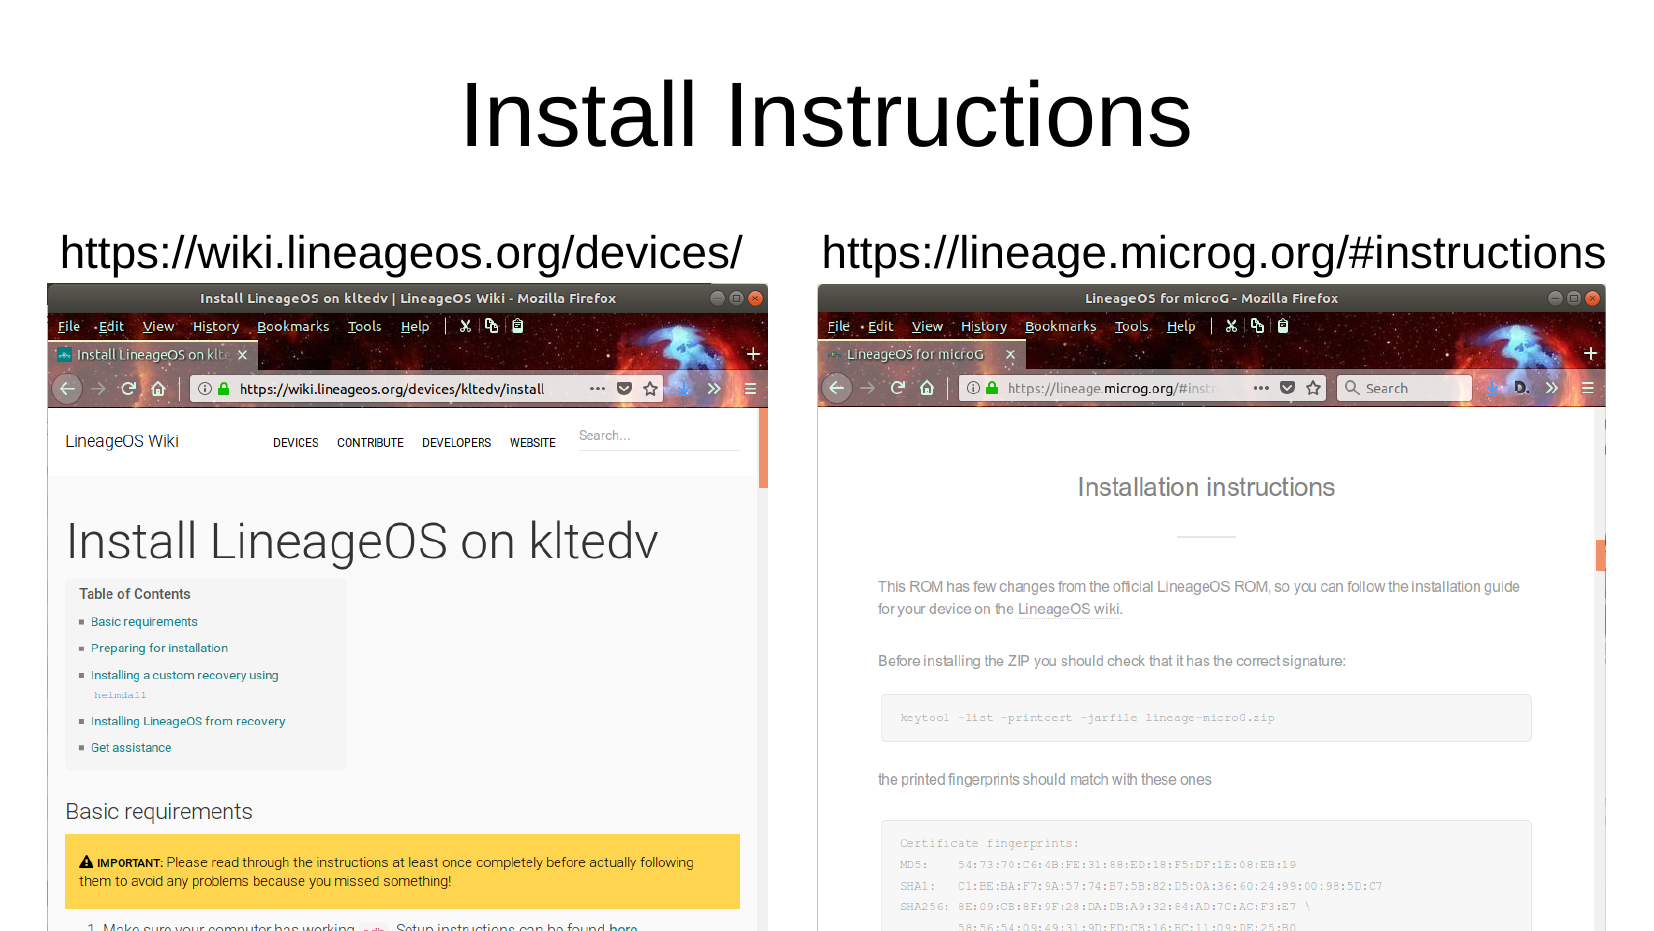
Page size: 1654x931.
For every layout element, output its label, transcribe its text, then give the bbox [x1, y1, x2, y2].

title Install Instructions [82, 37, 1571, 193]
picture [47, 321, 768, 931]
text_box https://wiki.lineageos.org/devices/ [45, 219, 781, 321]
text_box https://lineage.microg.org/#instructions [806, 219, 1636, 321]
picture [817, 284, 1606, 931]
